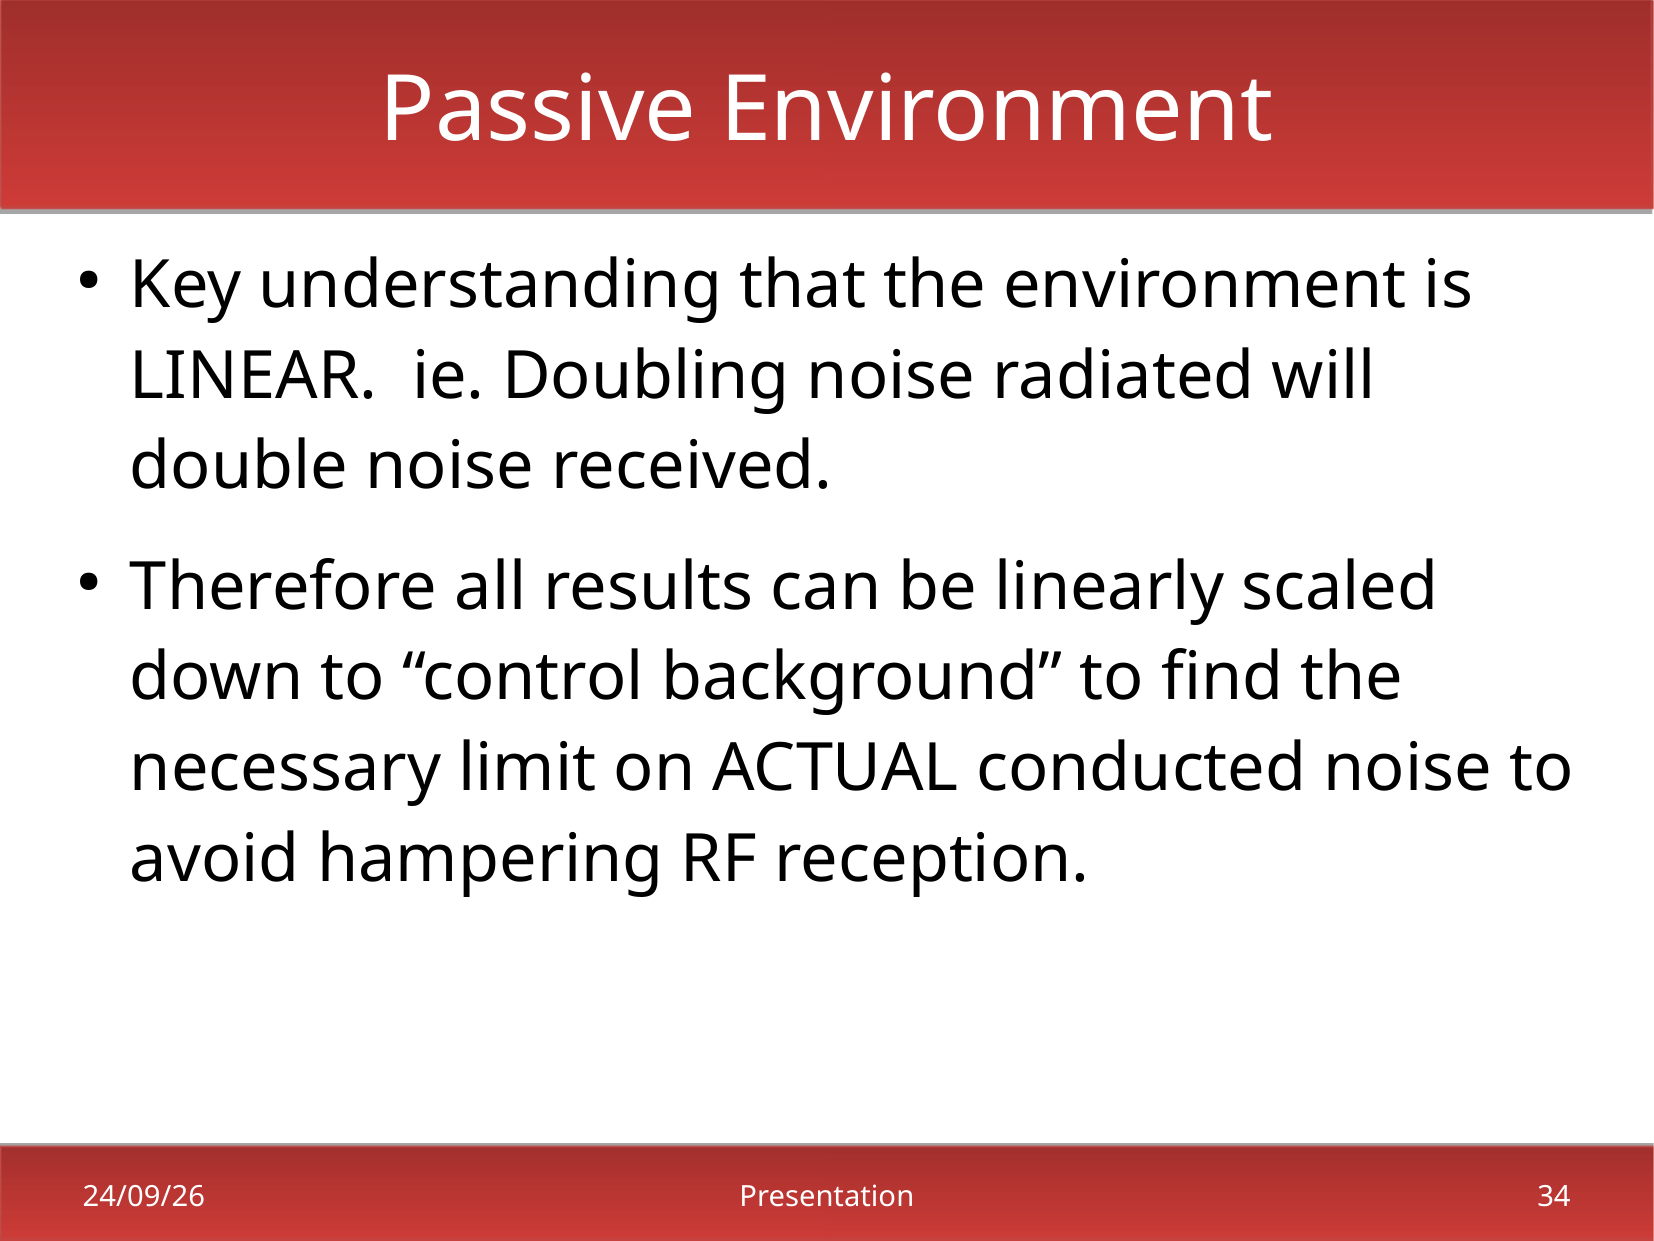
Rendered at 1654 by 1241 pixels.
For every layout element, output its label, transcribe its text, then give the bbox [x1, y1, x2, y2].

list Key understanding that the environment is LINEAR. ie. Doubling noise radiated will double noise received. Therefore all results can be linearly scaled down to “control background” to find the necessary limit on ACTUAL conducted noise to avoid hampering RF reception. [59, 236, 1595, 1055]
picture [0, 1143, 1654, 1241]
picture [0, 0, 1654, 214]
title Passive Environment [59, 31, 1595, 178]
